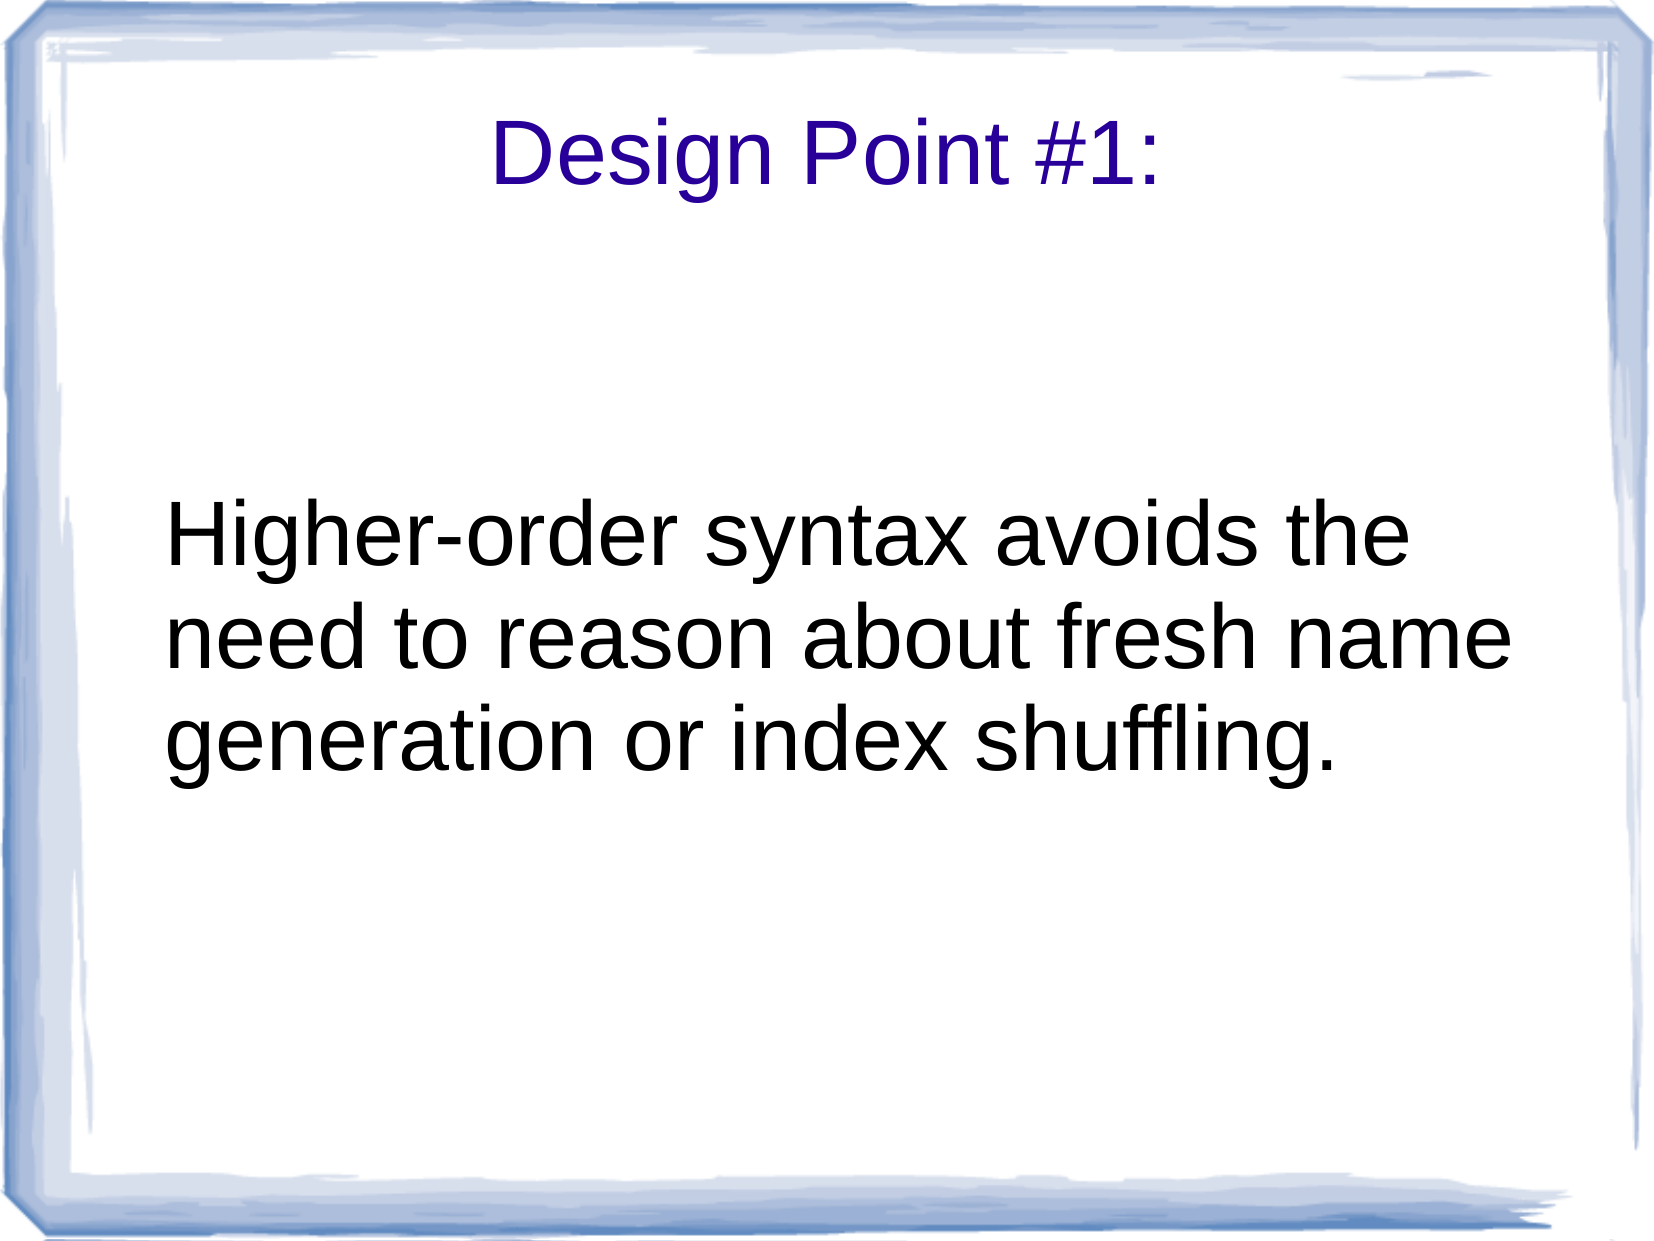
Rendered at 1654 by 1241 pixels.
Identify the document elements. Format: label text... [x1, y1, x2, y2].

title Design Point #1: [82, 56, 1571, 250]
picture [0, 0, 1654, 1241]
text_box Higher-order syntax avoids the need to reason about fresh name generation or index shuffling. [150, 475, 1538, 832]
